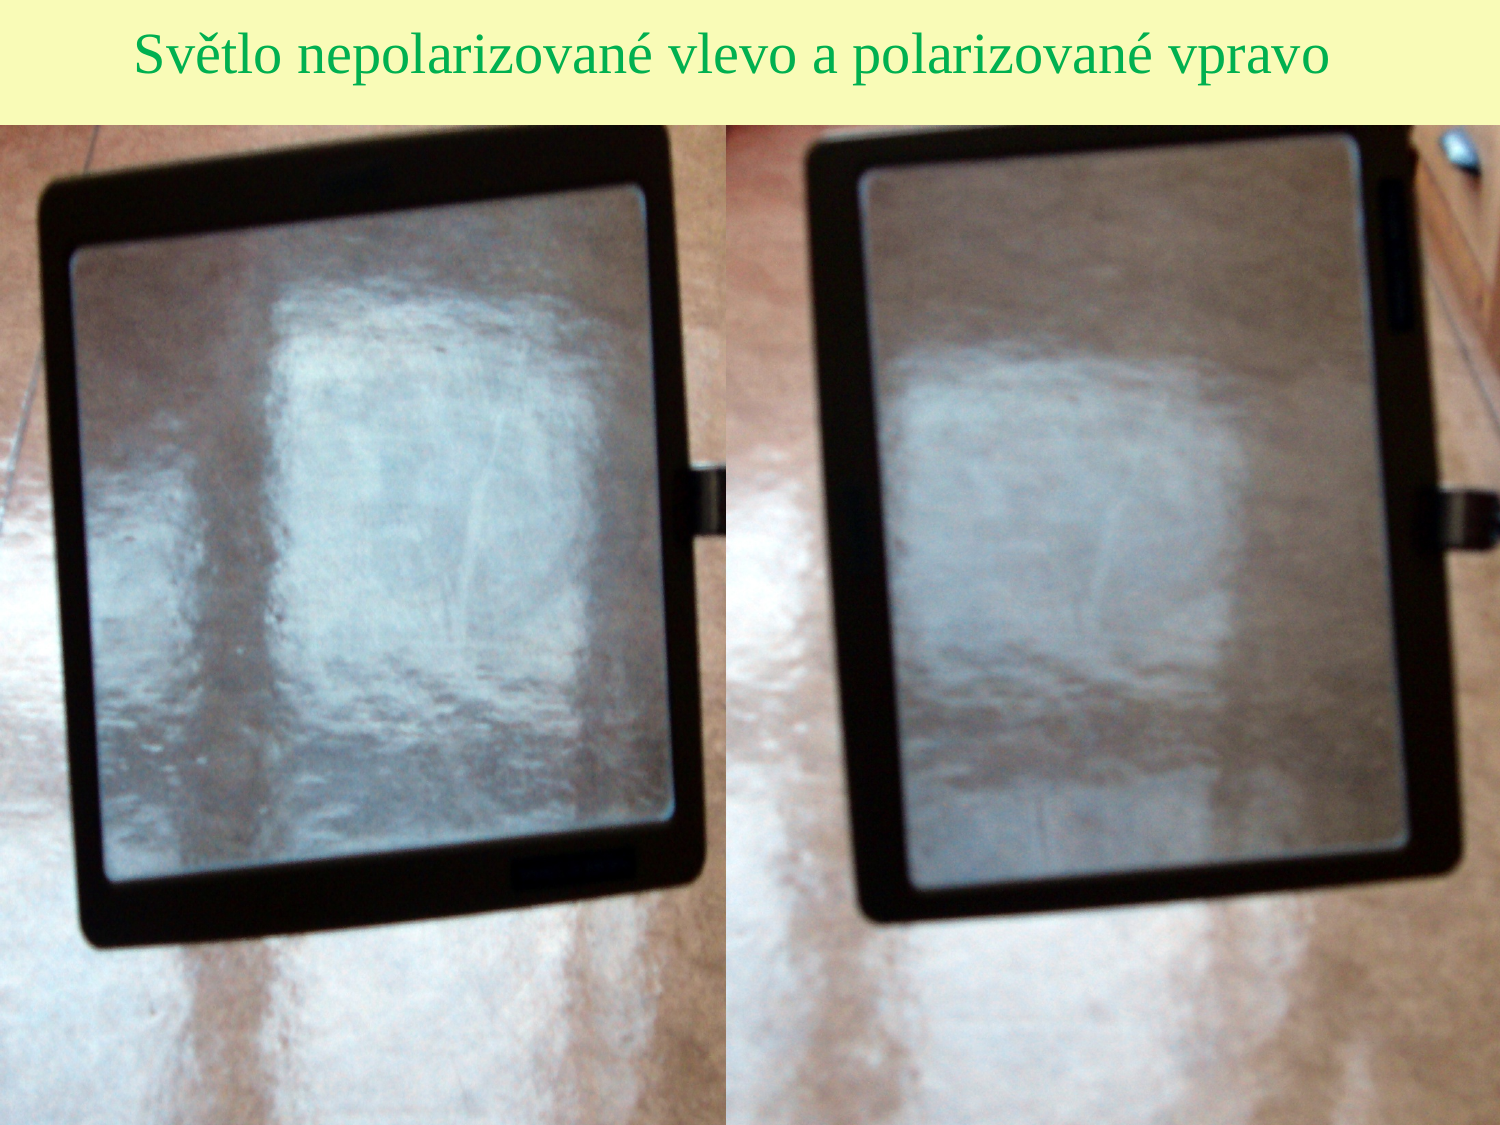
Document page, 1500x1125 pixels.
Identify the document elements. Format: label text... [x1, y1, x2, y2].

picture [0, 125, 1500, 1125]
text_box Světlo nepolarizované vlevo a polarizované vpravo [118, 0, 1346, 93]
